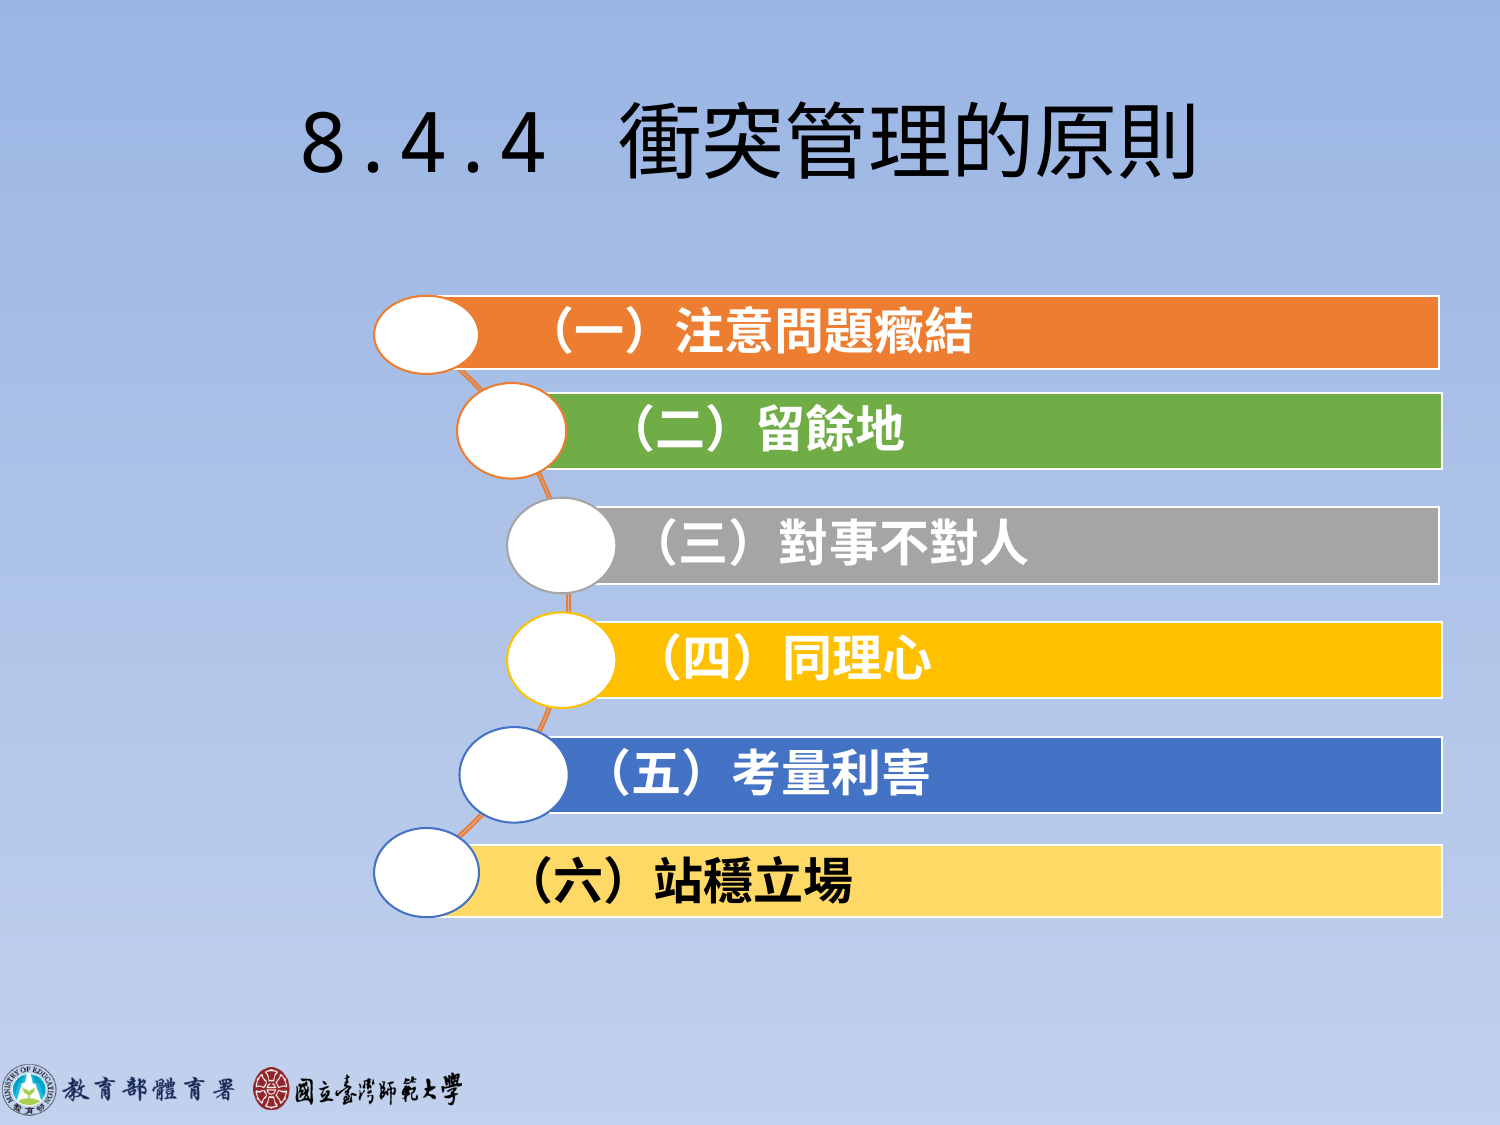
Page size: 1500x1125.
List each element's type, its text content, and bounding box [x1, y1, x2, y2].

text_box [507, 497, 617, 594]
text_box （四）同理心 [595, 621, 1442, 699]
title 8.4.4 衝突管理的原則 [75, 45, 1426, 233]
text_box （一）注意問題癥結 [433, 295, 1439, 370]
text_box [459, 727, 569, 823]
text_box （五）考量利害 [548, 736, 1442, 814]
text_box （二）留餘地 [545, 392, 1442, 470]
text_box [374, 828, 479, 918]
text_box （六）站穩立場 [439, 845, 1442, 917]
text_box [507, 612, 617, 708]
text_box [374, 295, 479, 374]
text_box [457, 383, 567, 479]
text_box （三）對事不對人 [596, 507, 1439, 584]
